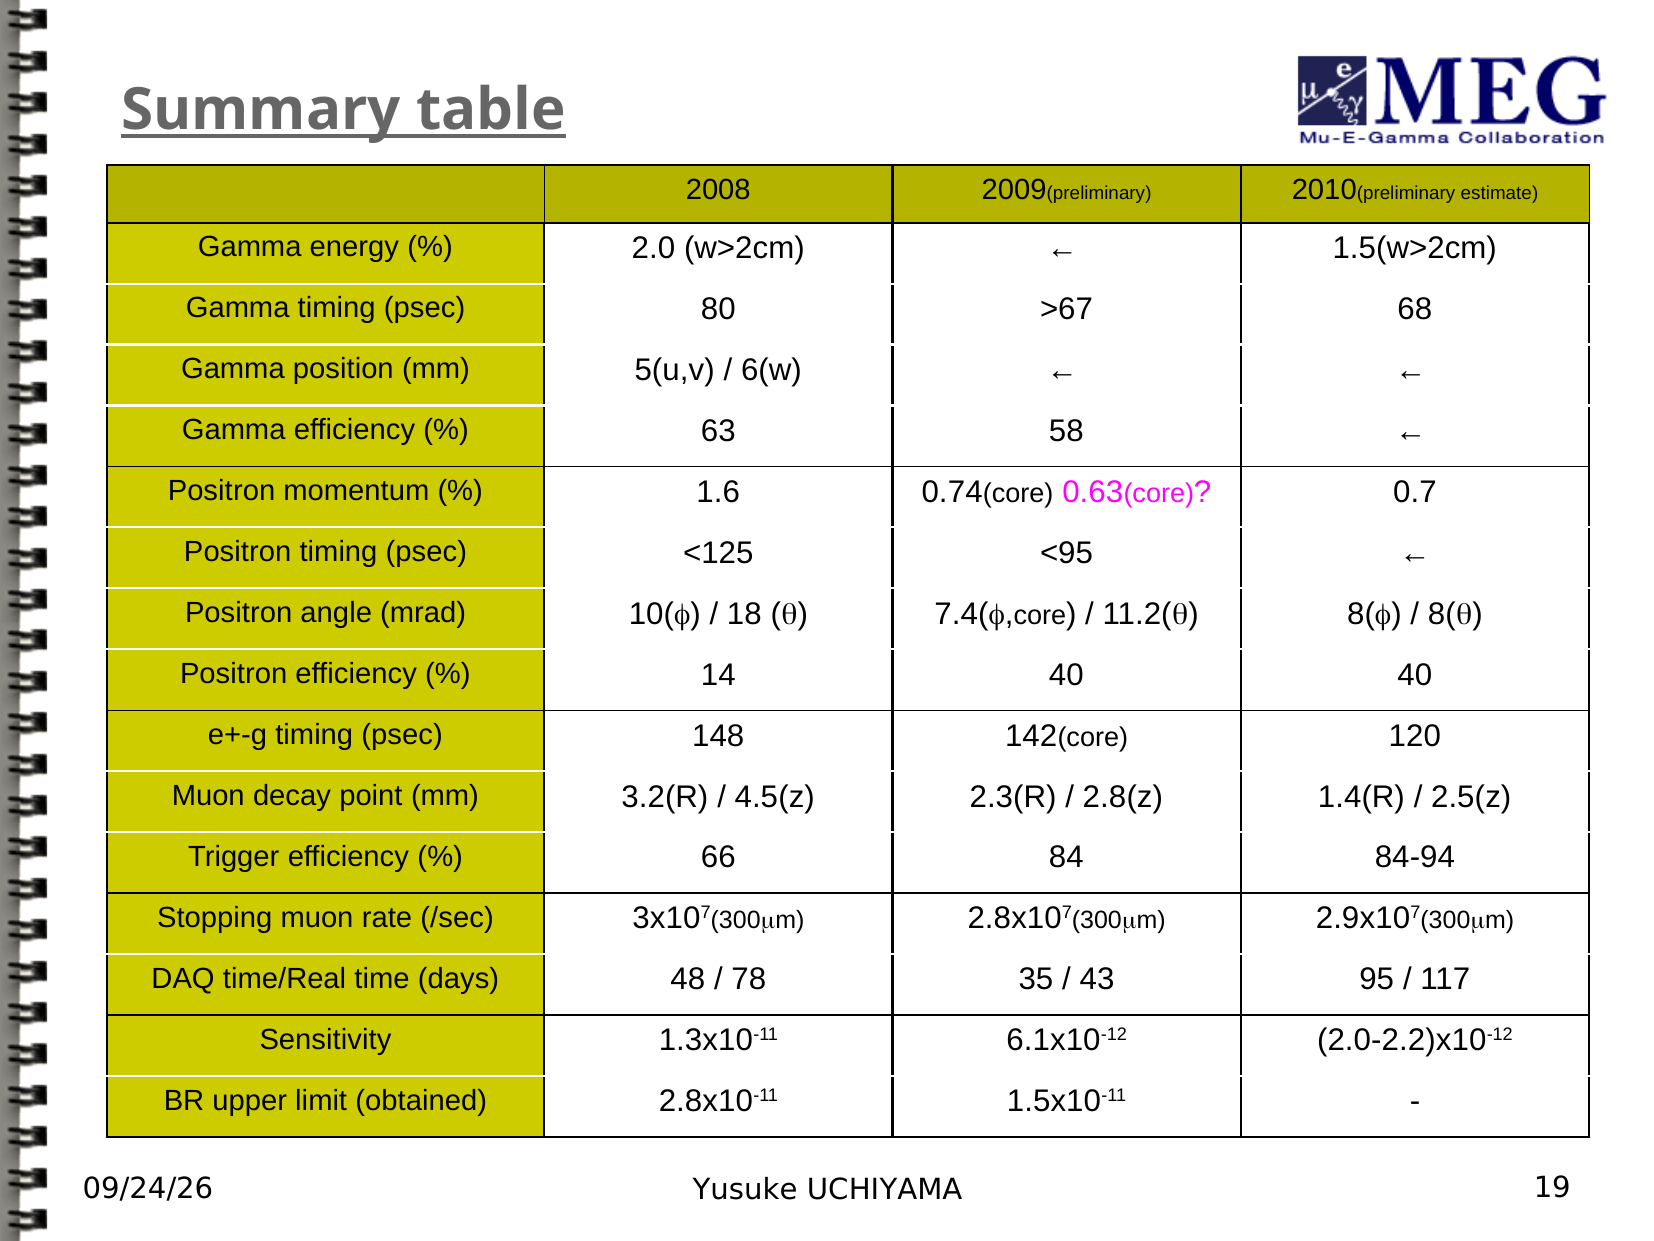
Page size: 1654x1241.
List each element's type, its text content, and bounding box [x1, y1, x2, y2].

table_cell 7.4(f,core) / 11.2(q) [894, 589, 1240, 648]
table_cell Positron momentum (%) [108, 467, 543, 526]
table_cell Positron efficiency (%) [108, 650, 543, 710]
table_cell 3x107(300mm) [545, 894, 891, 953]
table_cell 6.1x10-12 [894, 1016, 1240, 1075]
table_cell Positron angle (mrad) [108, 589, 543, 648]
table_cell 40 [1242, 650, 1588, 710]
table_cell <125 [545, 528, 891, 587]
table_cell 2.9x107(300mm) [1242, 894, 1588, 953]
table_cell 120 [1242, 711, 1588, 770]
table_cell ← [1242, 346, 1588, 404]
table_cell ← [894, 224, 1240, 283]
table_cell 66 [545, 833, 891, 892]
table_cell Gamma efficiency (%) [108, 407, 543, 466]
table_cell 1.3x10-11 [545, 1016, 891, 1075]
table_header 2009(preliminary) [894, 166, 1240, 222]
table_cell 68 [1242, 285, 1588, 343]
table_cell ← [1242, 528, 1588, 587]
table_cell 48 / 78 [545, 955, 891, 1014]
table_cell ← [894, 346, 1240, 404]
title Summary table [121, 43, 1300, 164]
table_cell 63 [545, 407, 891, 466]
table_cell 84-94 [1242, 833, 1588, 892]
table_cell 2.8x107(300mm) [894, 894, 1240, 953]
table_cell e+-g timing (psec) [108, 711, 543, 770]
table_header 2008 [545, 166, 891, 222]
table_cell 40 [894, 650, 1240, 710]
table_cell 0.74(core) 0.63(core)? [894, 467, 1240, 526]
table_cell BR upper limit (obtained) [108, 1077, 543, 1136]
table_cell 2.3(R) / 2.8(z) [894, 772, 1240, 831]
table_cell 148 [545, 711, 891, 770]
table_cell 58 [894, 407, 1240, 466]
table_cell 35 / 43 [894, 955, 1240, 1014]
table_cell 1.5x10-11 [894, 1077, 1240, 1136]
table_cell DAQ time/Real time (days) [108, 955, 543, 1014]
table_cell 10(f) / 18 (q) [545, 589, 891, 648]
table_cell Muon decay point (mm) [108, 772, 543, 831]
table_cell 8(f) / 8(q) [1242, 589, 1588, 648]
table_cell <95 [894, 528, 1240, 587]
table_cell 142(core) [894, 711, 1240, 770]
table_cell 95 / 117 [1242, 955, 1588, 1014]
table_cell >67 [894, 285, 1240, 343]
table_cell Positron timing (psec) [108, 528, 543, 587]
picture [0, 0, 1654, 1241]
table_cell Trigger efficiency (%) [108, 833, 543, 892]
table_cell 14 [545, 650, 891, 710]
table_cell 3.2(R) / 4.5(z) [545, 772, 891, 831]
table_cell Gamma position (mm) [108, 346, 543, 404]
table_cell 0.7 [1242, 467, 1588, 526]
table_cell 84 [894, 833, 1240, 892]
table_cell Gamma energy (%) [108, 224, 543, 283]
table_cell - [1242, 1077, 1588, 1136]
table_cell Stopping muon rate (/sec) [108, 894, 543, 953]
table_cell 1.5(w>2cm) [1242, 224, 1588, 283]
table_cell Sensitivity [108, 1016, 543, 1075]
table_cell 2.0 (w>2cm) [545, 224, 891, 283]
table_cell 80 [545, 285, 891, 343]
table_header [108, 166, 544, 222]
table_cell 1.4(R) / 2.5(z) [1242, 772, 1588, 831]
table_cell (2.0-2.2)x10-12 [1242, 1016, 1588, 1075]
table_cell Gamma timing (psec) [108, 285, 543, 343]
table_cell ← [1242, 407, 1588, 466]
table_cell 5(u,v) / 6(w) [545, 346, 891, 404]
table_cell 2.8x10-11 [545, 1077, 891, 1136]
table_header 2010(preliminary estimate) [1242, 166, 1589, 222]
table_cell 1.6 [545, 467, 891, 526]
